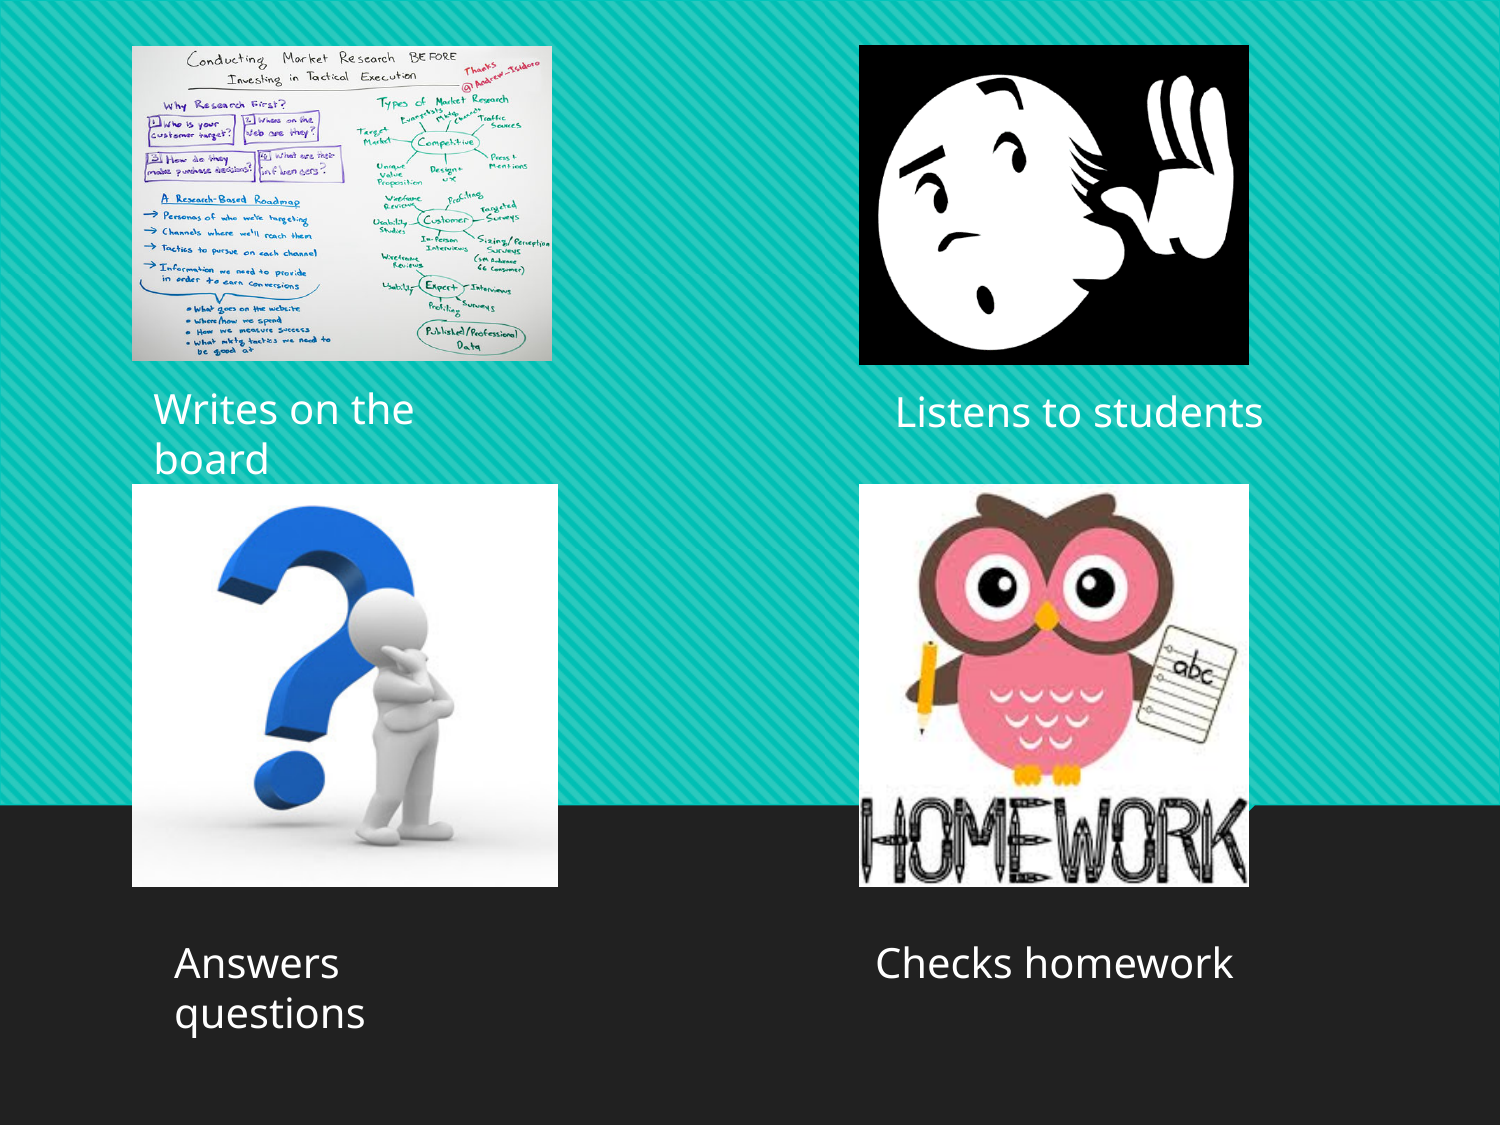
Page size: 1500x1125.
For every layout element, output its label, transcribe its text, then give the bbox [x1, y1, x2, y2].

text_box Checks homework [860, 929, 1266, 995]
text_box Listens to students [879, 378, 1317, 444]
picture [1, 1, 1499, 887]
text_box Writes on the board [138, 375, 552, 484]
text_box Answers questions [159, 929, 538, 1045]
